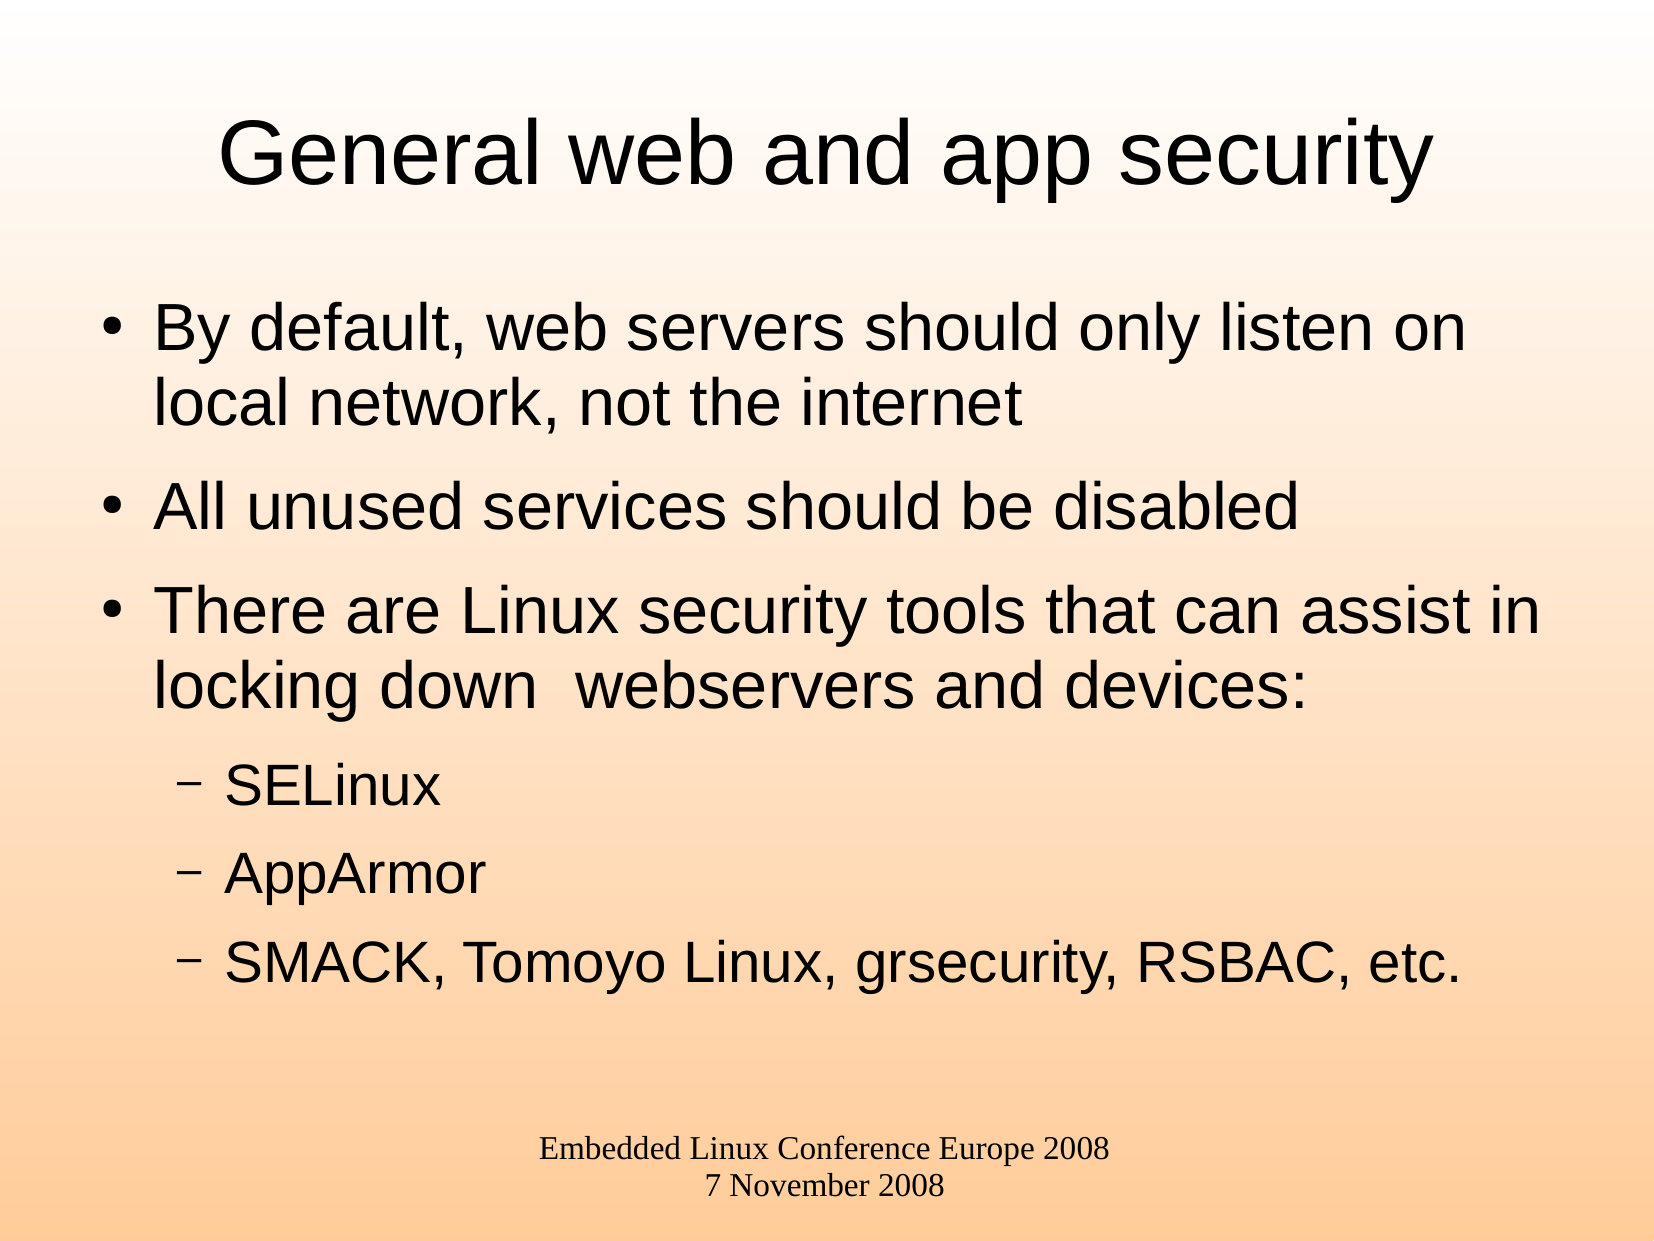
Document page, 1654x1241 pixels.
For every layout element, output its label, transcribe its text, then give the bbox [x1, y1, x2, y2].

list By default, web servers should only listen on local network, not the internet All unused services should be disabled There are Linux security tools that can assist in locking down webservers and devices: SELinux AppArmor SMACK, Tomoyo Linux, grsecurity, RSBAC, etc. [82, 290, 1571, 1109]
title General web and app security [82, 49, 1571, 257]
